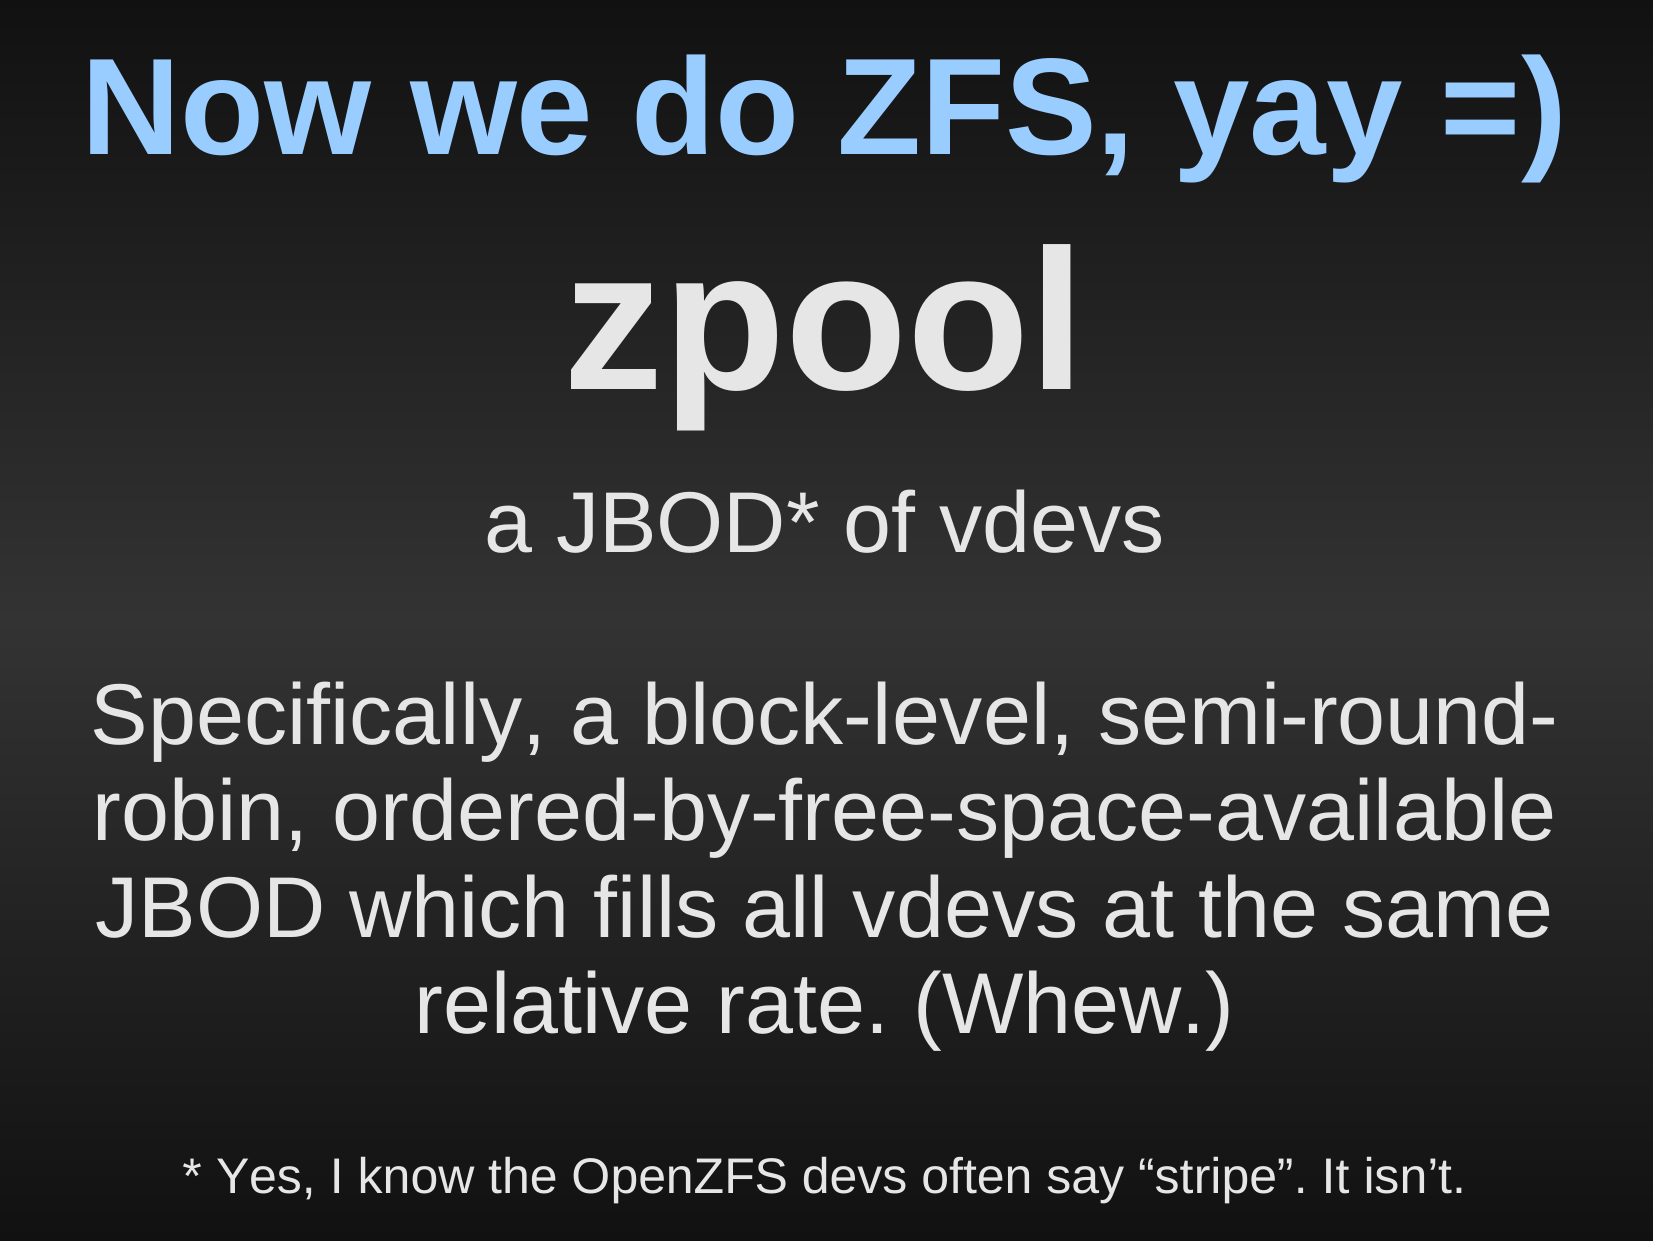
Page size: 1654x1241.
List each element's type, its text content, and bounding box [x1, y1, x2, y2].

title Now we do ZFS, yay =) [0, 2, 1651, 208]
title zpool a JBOD* of vdevs Specifically, a block-level, semi-round-robin, ordered-by-free-space-available JBOD which fills all vdevs at the same relative rate. (Whew.) * Yes, I know the OpenZFS devs often say “stripe”. It isn’t. [0, 208, 1651, 1241]
